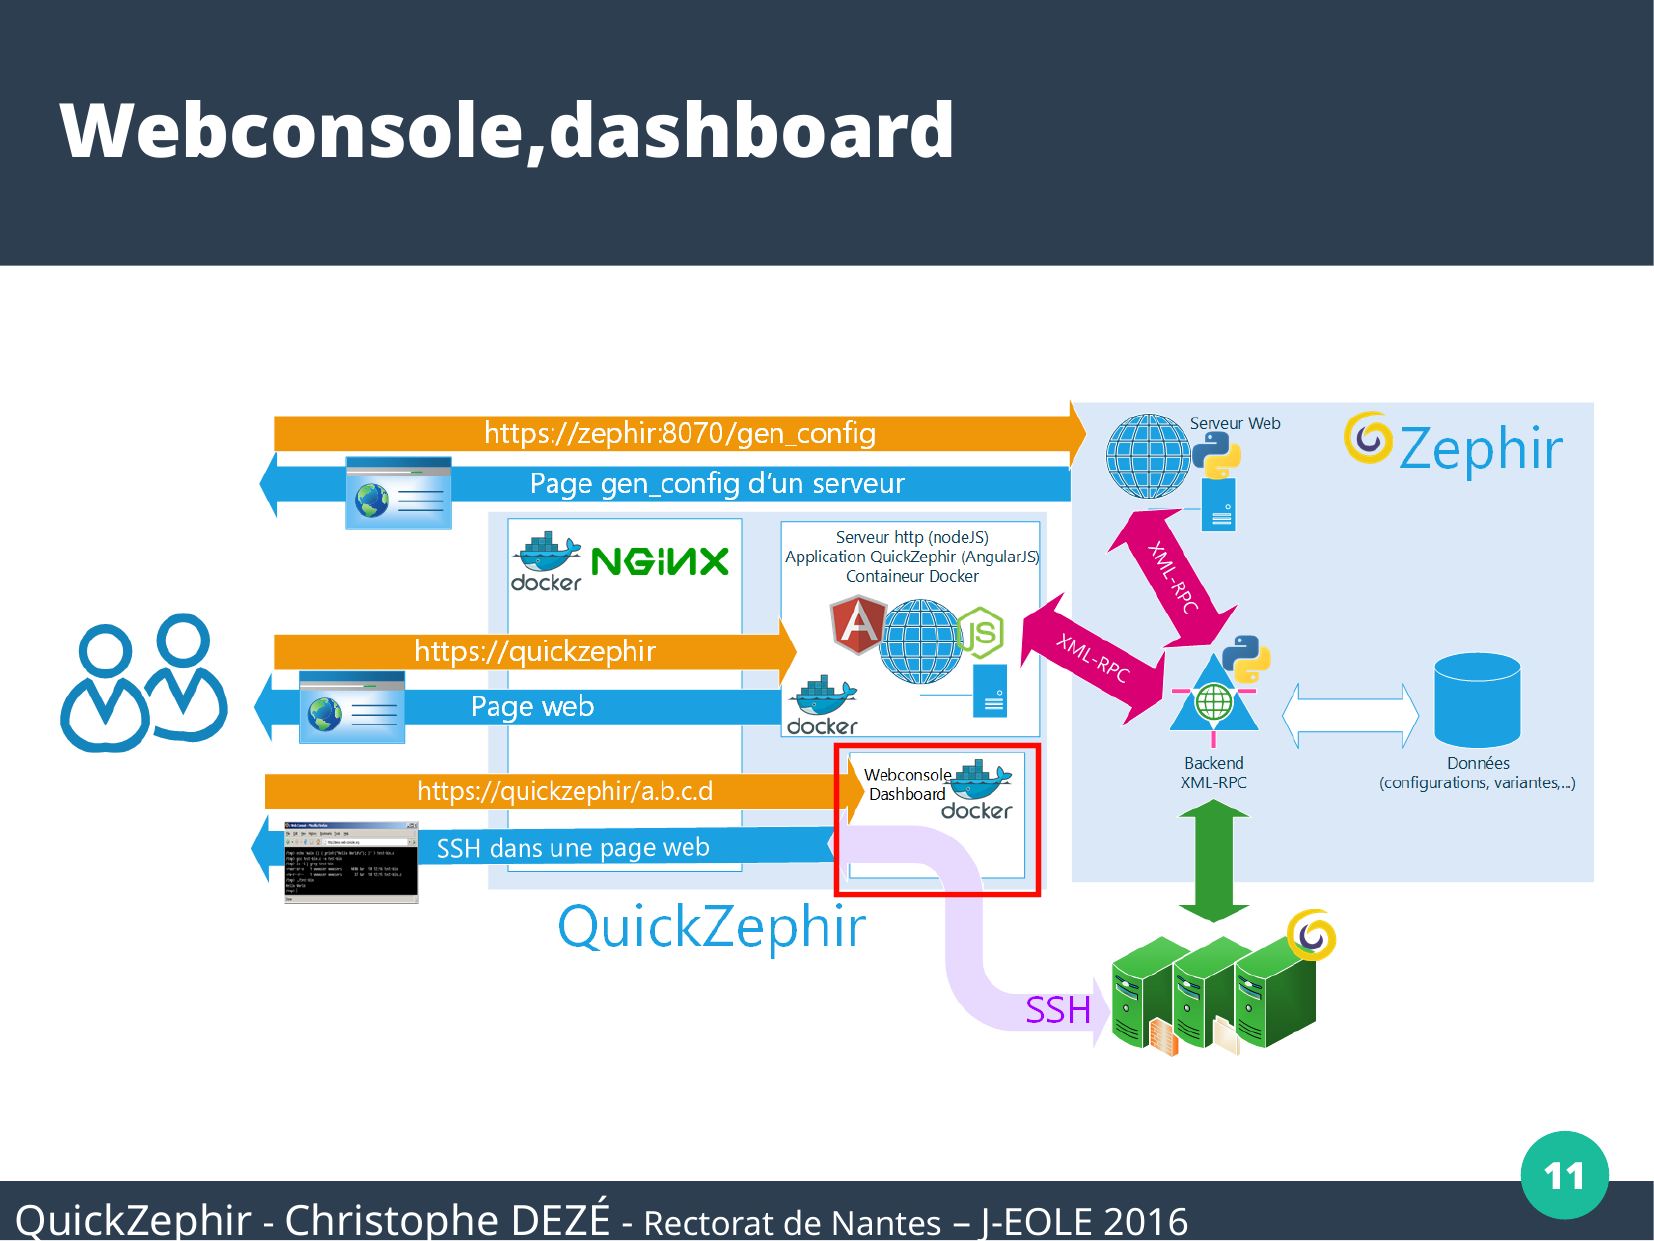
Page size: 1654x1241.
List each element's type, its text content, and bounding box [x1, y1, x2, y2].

picture [59, 390, 1595, 1087]
title Webconsole,dashboard [59, 49, 1595, 207]
